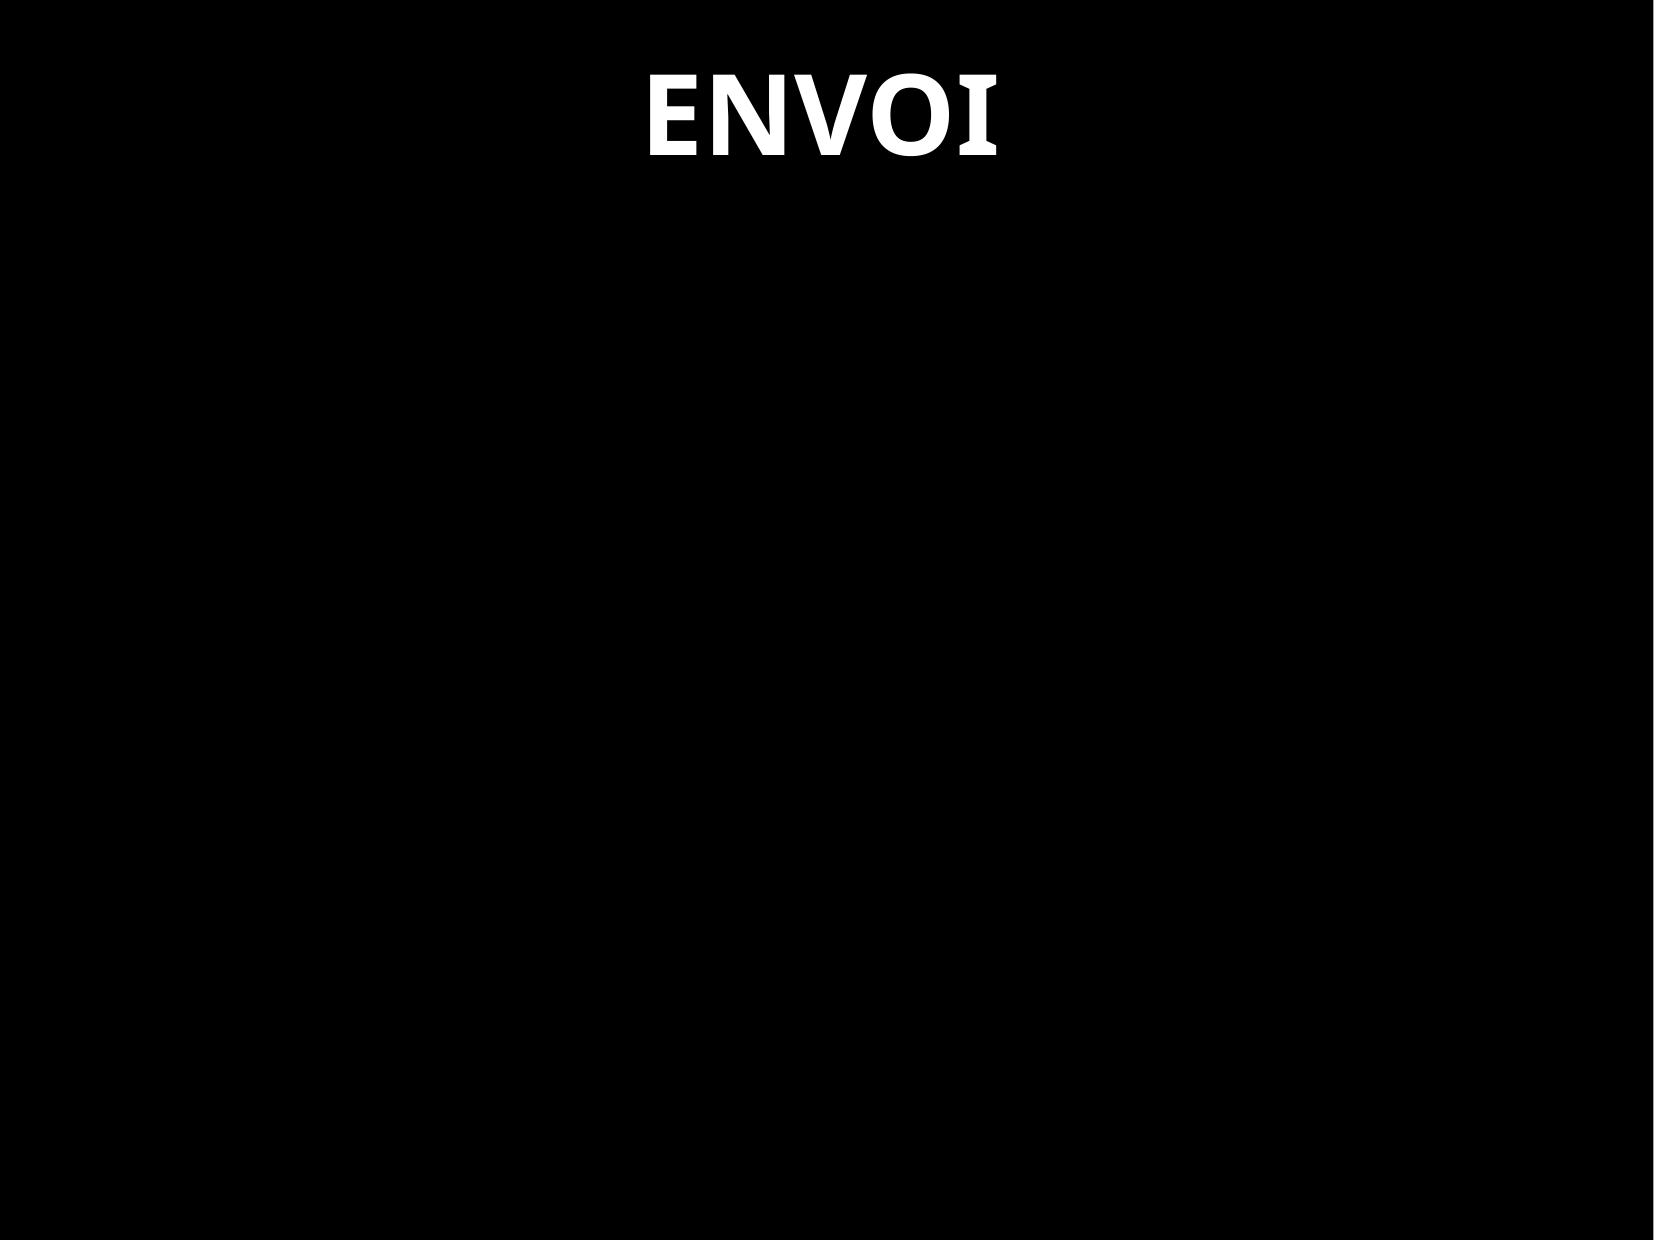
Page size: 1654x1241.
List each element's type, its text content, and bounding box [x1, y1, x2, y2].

list ENVOI [39, 35, 1602, 1071]
